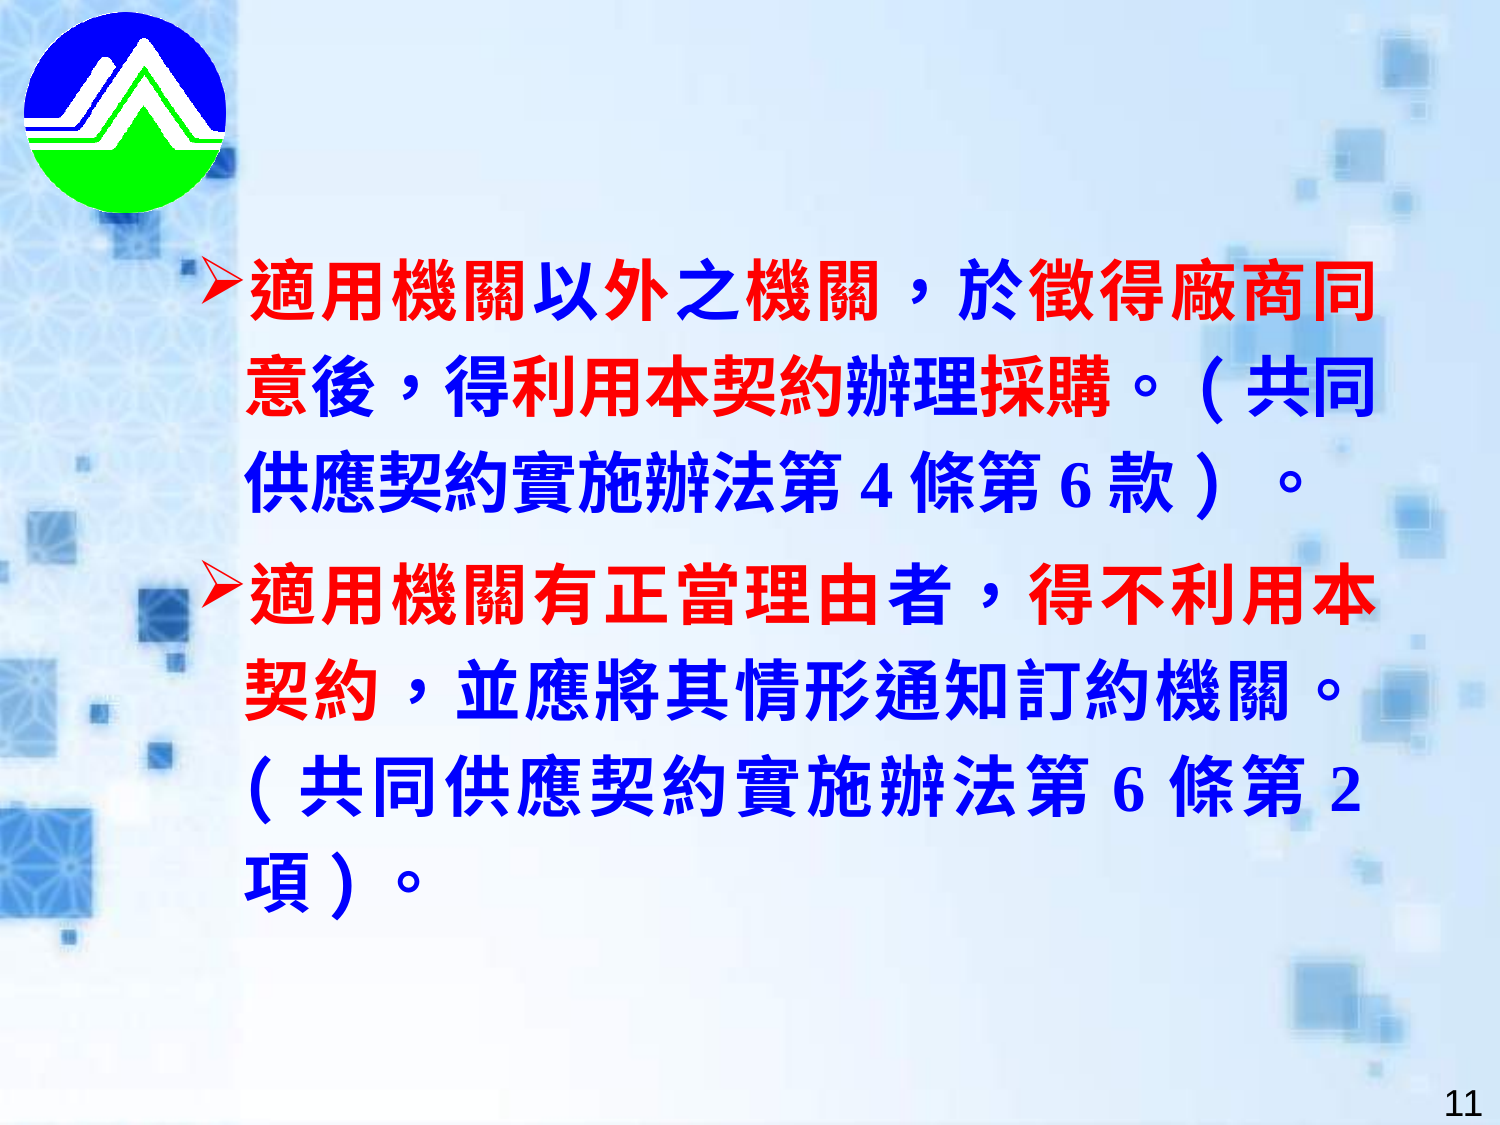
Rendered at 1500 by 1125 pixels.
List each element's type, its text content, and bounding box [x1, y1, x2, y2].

picture [0, 0, 1500, 1125]
list 適用機關以外之機關，於徵得廠商同意後，得利用本契約辦理採購。(共同供應契約實施辦法第4條第6款) 。 適用機關有正當理由者，得不利用本契約，並應將其情形通知訂約機關。(共同供應契約實施辦法第6條第2項)。 [187, 224, 1388, 976]
